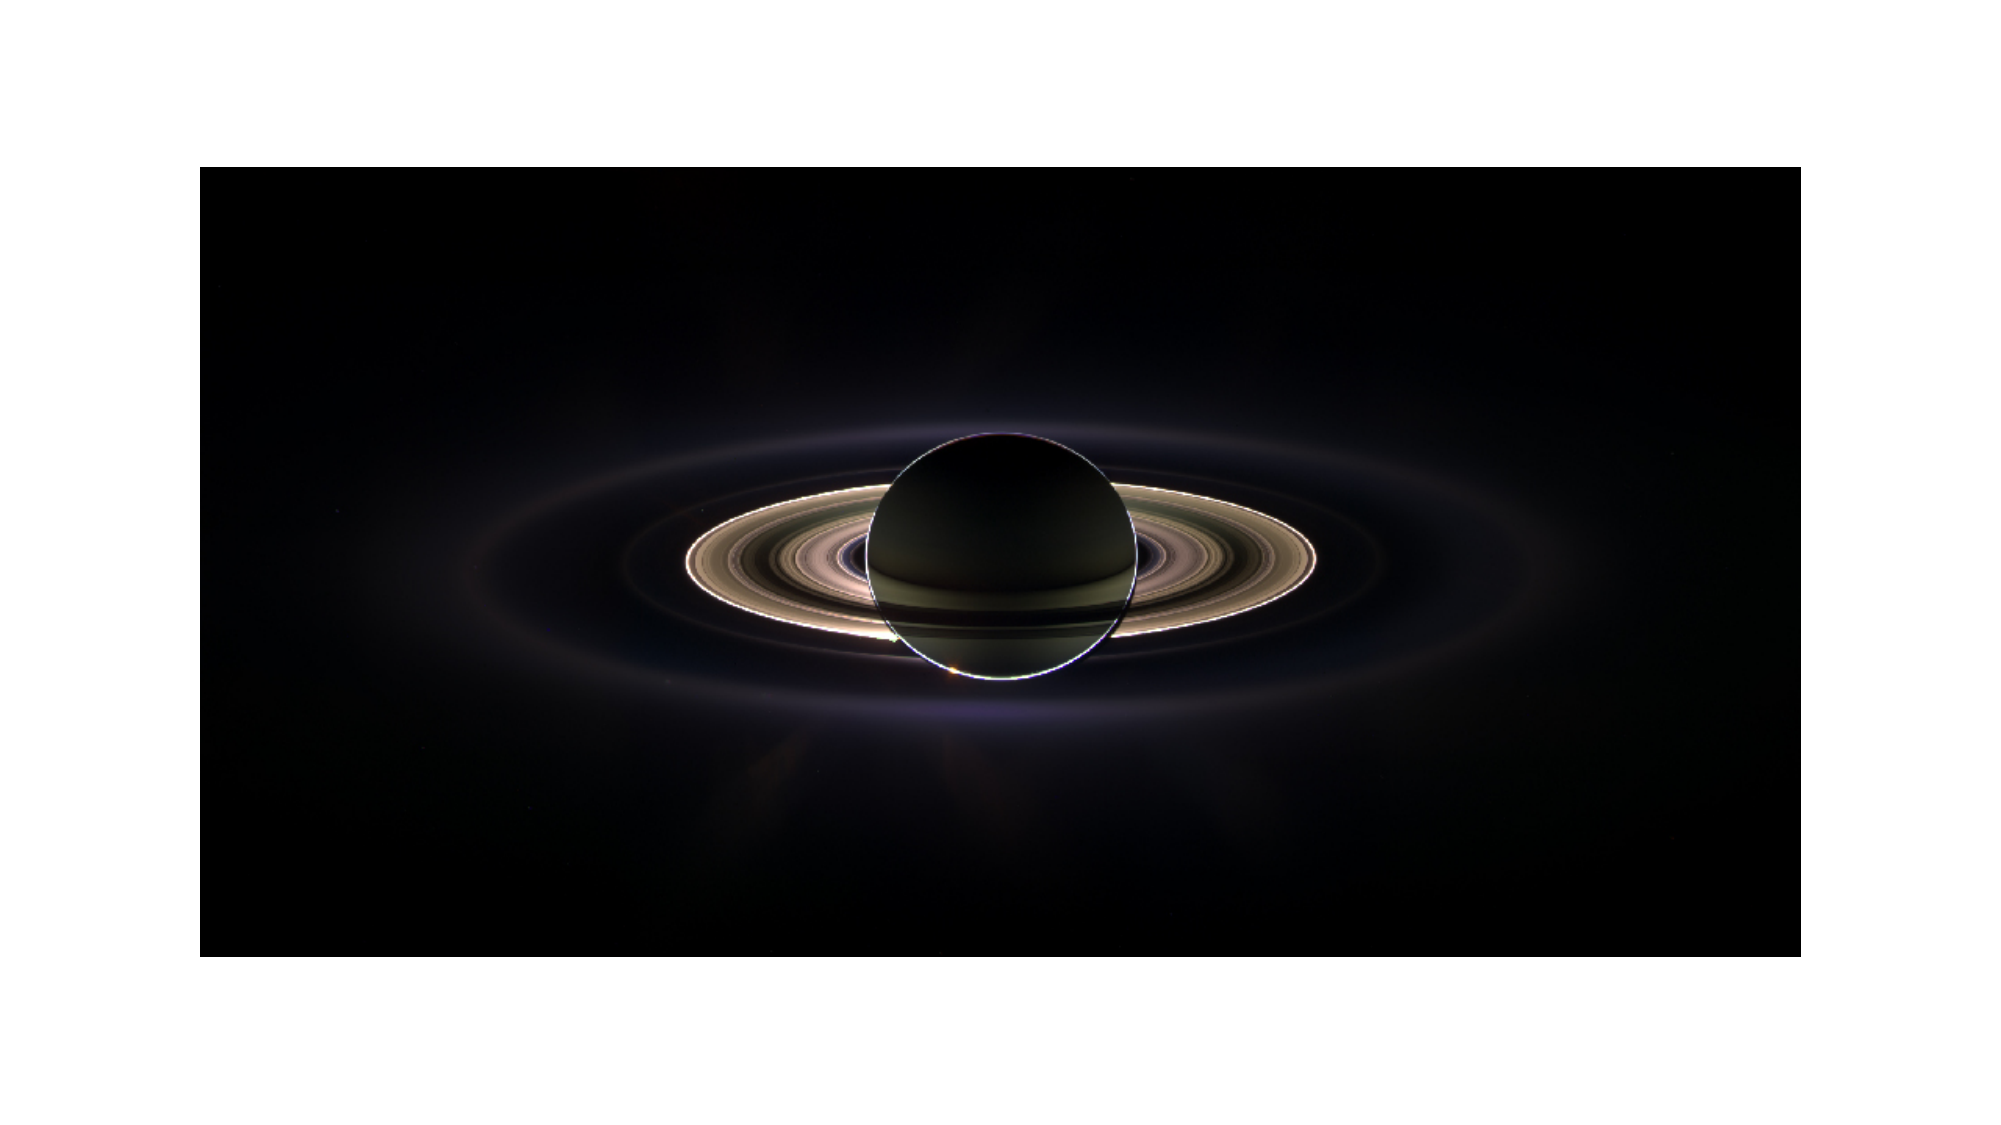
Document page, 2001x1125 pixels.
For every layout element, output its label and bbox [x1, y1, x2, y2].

picture [200, 167, 1801, 957]
